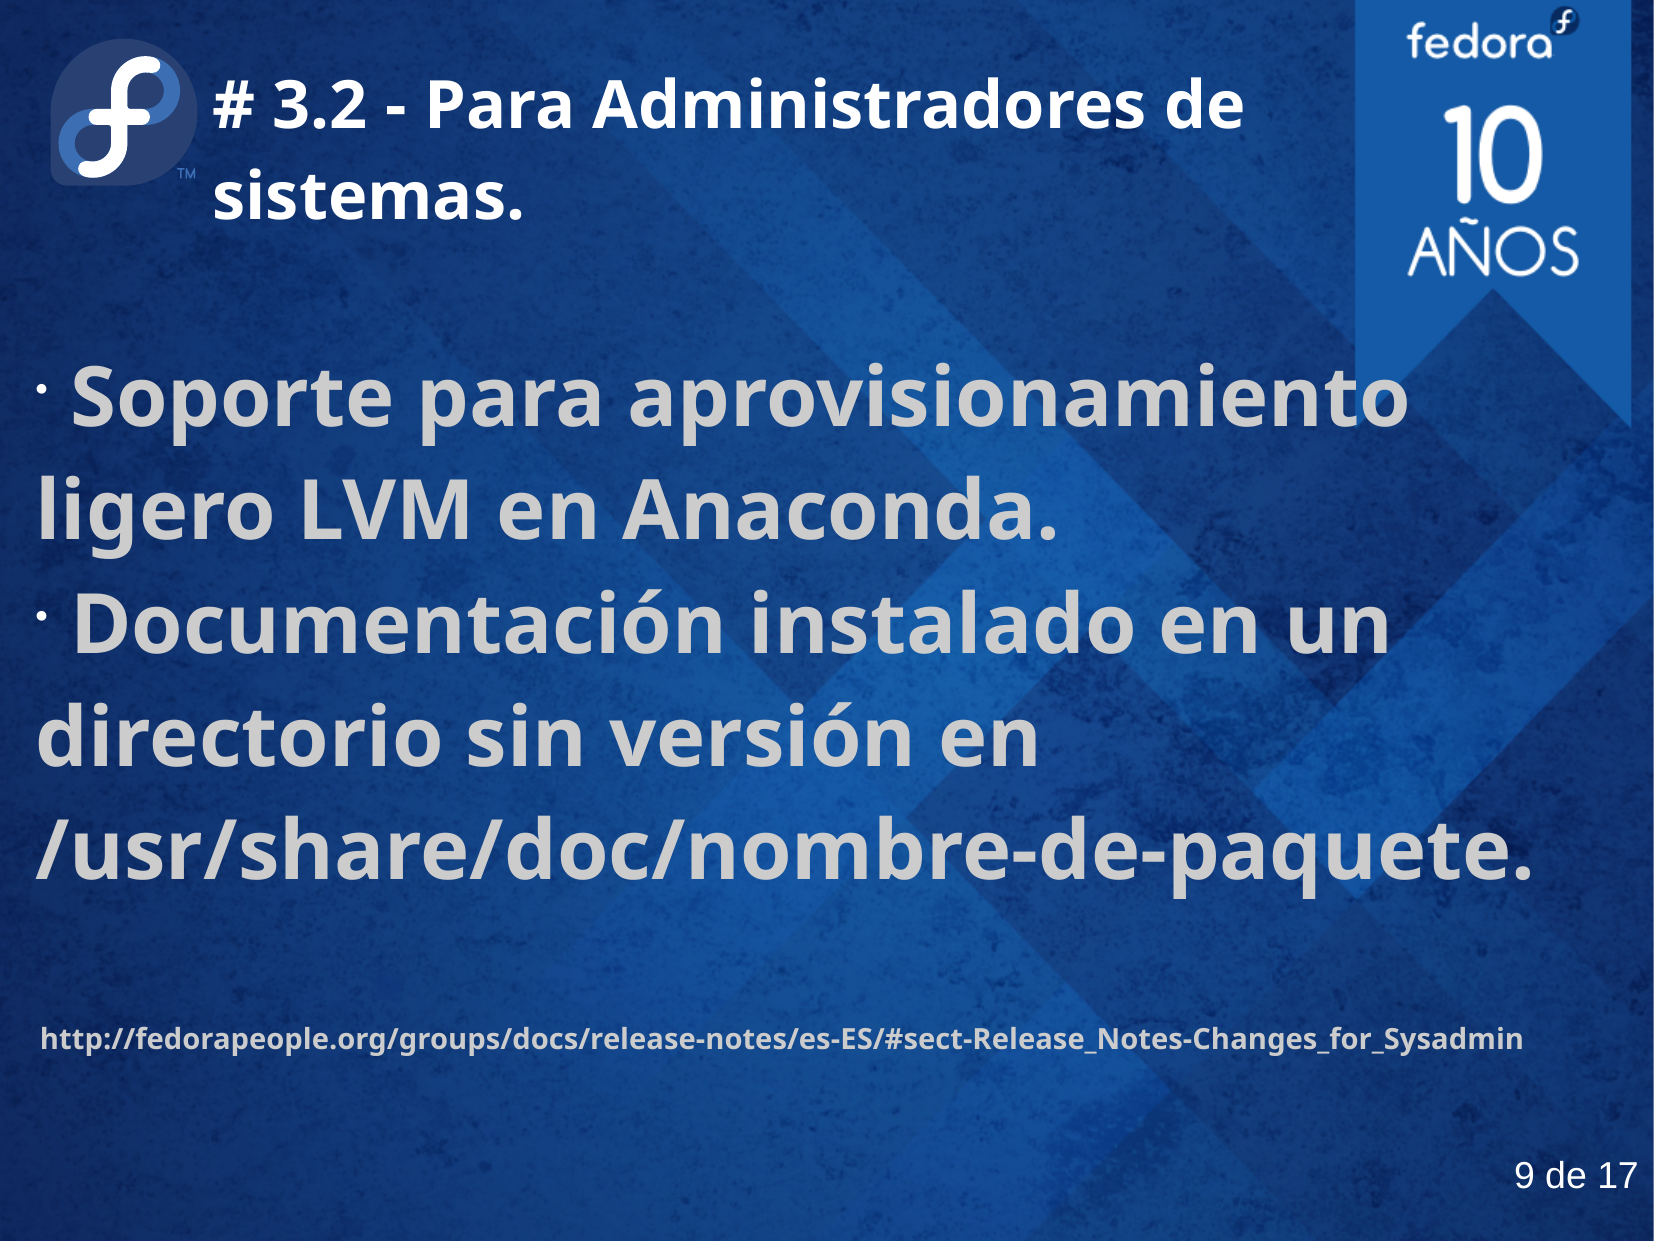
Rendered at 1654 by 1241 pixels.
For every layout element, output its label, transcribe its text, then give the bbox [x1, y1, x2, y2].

text_box Soporte para aprovisionamiento ligero LVM en Anaconda. Documentación instalado en un directorio sin versión en /usr/share/doc/nombre-de-paquete. http://fedorapeople.org/groups/docs/release-notes/es-ES/#sect-Release_Notes-Changes_for_Sysadmin [35, 237, 1619, 1158]
text_box <número> de 17 [995, 1146, 1654, 1217]
picture [0, 0, 1654, 1241]
title # 3.2 - Para Administradores de sistemas. [272, 59, 1347, 237]
